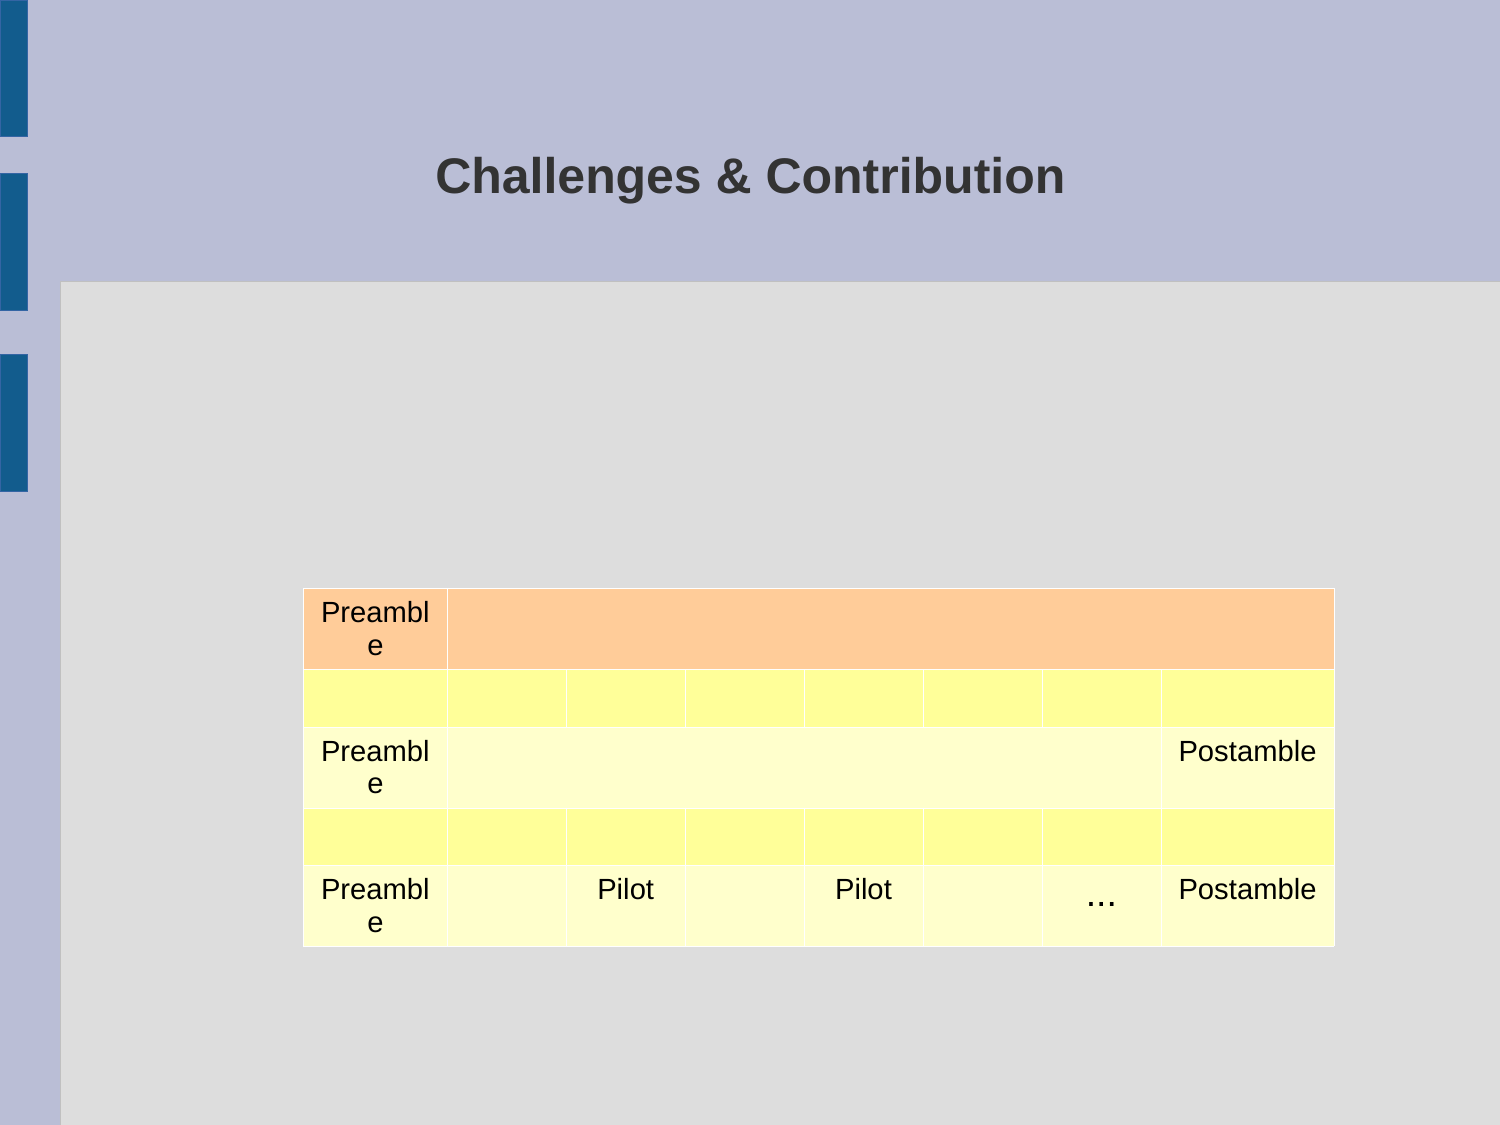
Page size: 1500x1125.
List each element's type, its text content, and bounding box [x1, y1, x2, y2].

table_cell [805, 809, 923, 865]
table_header [448, 589, 1334, 669]
table_cell [686, 866, 804, 946]
table_cell [1162, 809, 1334, 865]
table_cell [448, 670, 566, 727]
table_cell [686, 809, 804, 865]
table_cell [567, 670, 685, 727]
table_cell [686, 670, 804, 727]
table_cell [304, 809, 447, 865]
table_cell [448, 809, 566, 865]
table_cell Postamble [1162, 866, 1334, 946]
table_header Preamble [304, 589, 447, 669]
title Challenges & Contribution [110, 82, 1392, 271]
table_cell Preamble [304, 728, 447, 808]
table_cell [924, 670, 1042, 727]
table_cell Pilot [805, 866, 923, 946]
table_cell [304, 670, 447, 727]
table_cell [1162, 670, 1334, 727]
table_cell Postamble [1162, 728, 1334, 808]
table_cell Pilot [567, 866, 685, 946]
table_cell Preamble [304, 866, 447, 946]
table_cell [924, 866, 1042, 946]
table_cell [924, 809, 1042, 865]
table_cell [1043, 809, 1161, 865]
table_cell [448, 866, 566, 946]
table_cell [567, 809, 685, 865]
table_cell [448, 728, 1161, 808]
table_cell [805, 670, 923, 727]
table_cell [1043, 670, 1161, 727]
table_cell ... [1043, 866, 1161, 946]
